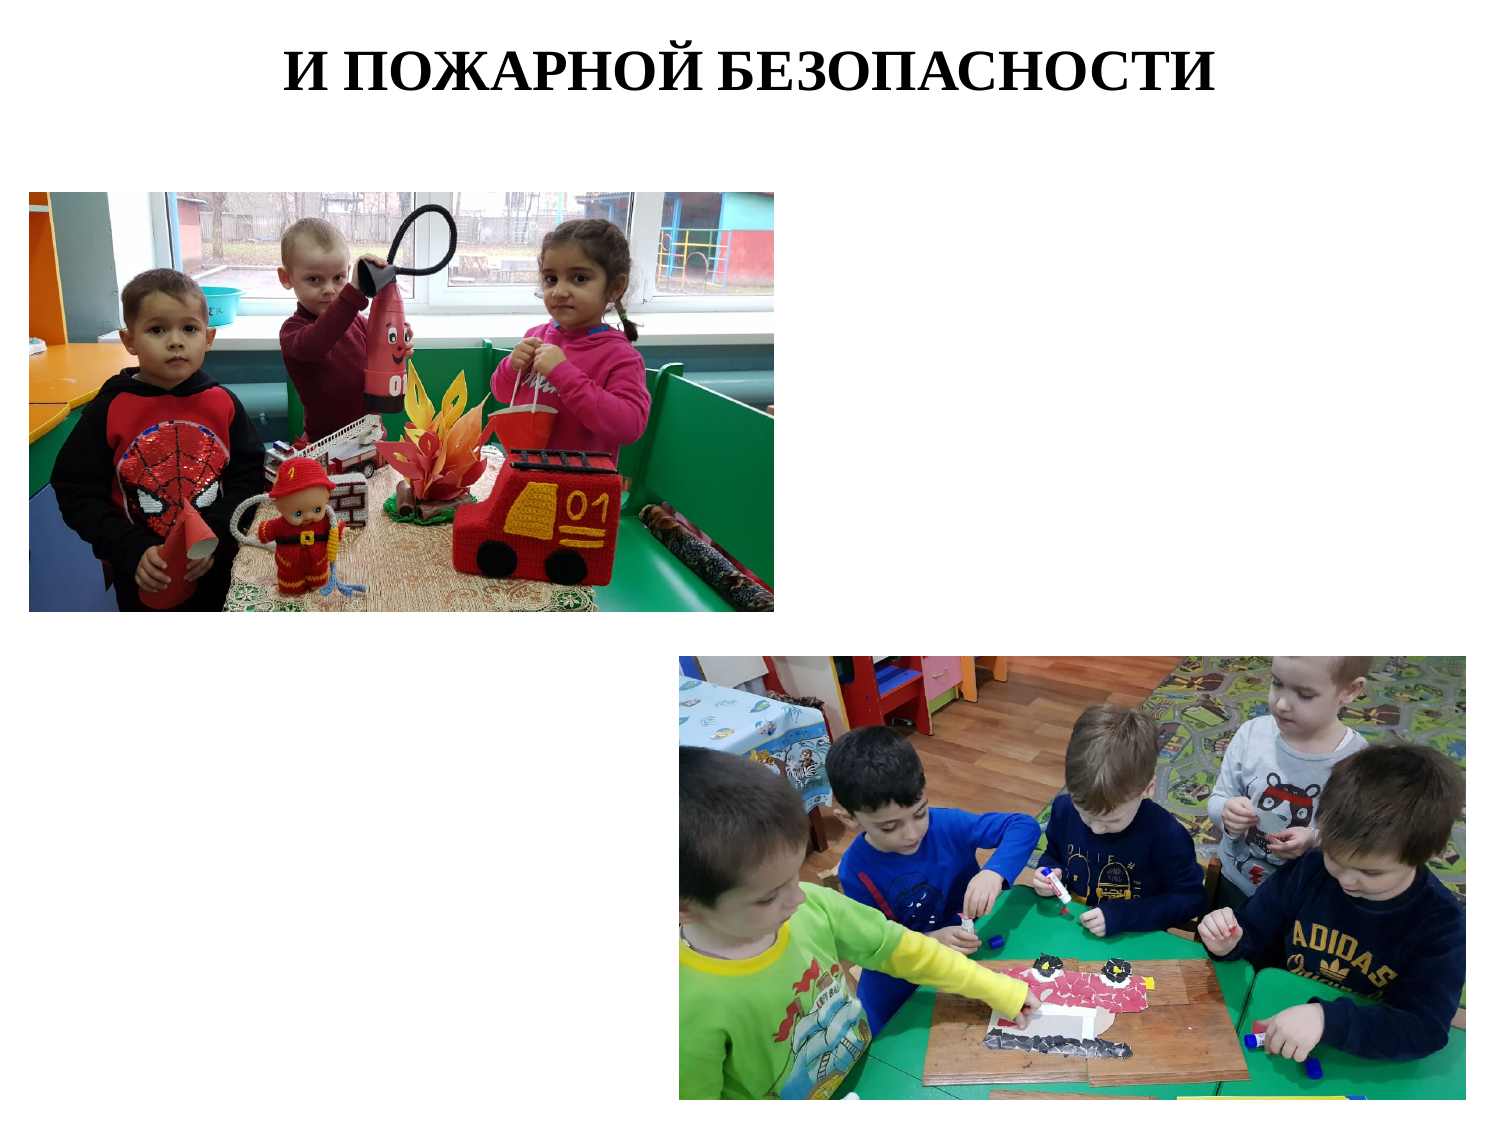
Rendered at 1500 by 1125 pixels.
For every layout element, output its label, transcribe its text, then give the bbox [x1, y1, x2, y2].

picture [679, 656, 1466, 1100]
picture [29, 192, 774, 612]
text_box И ПОЖАРНОЙ БЕЗОПАСНОСТИ [0, 31, 1500, 111]
